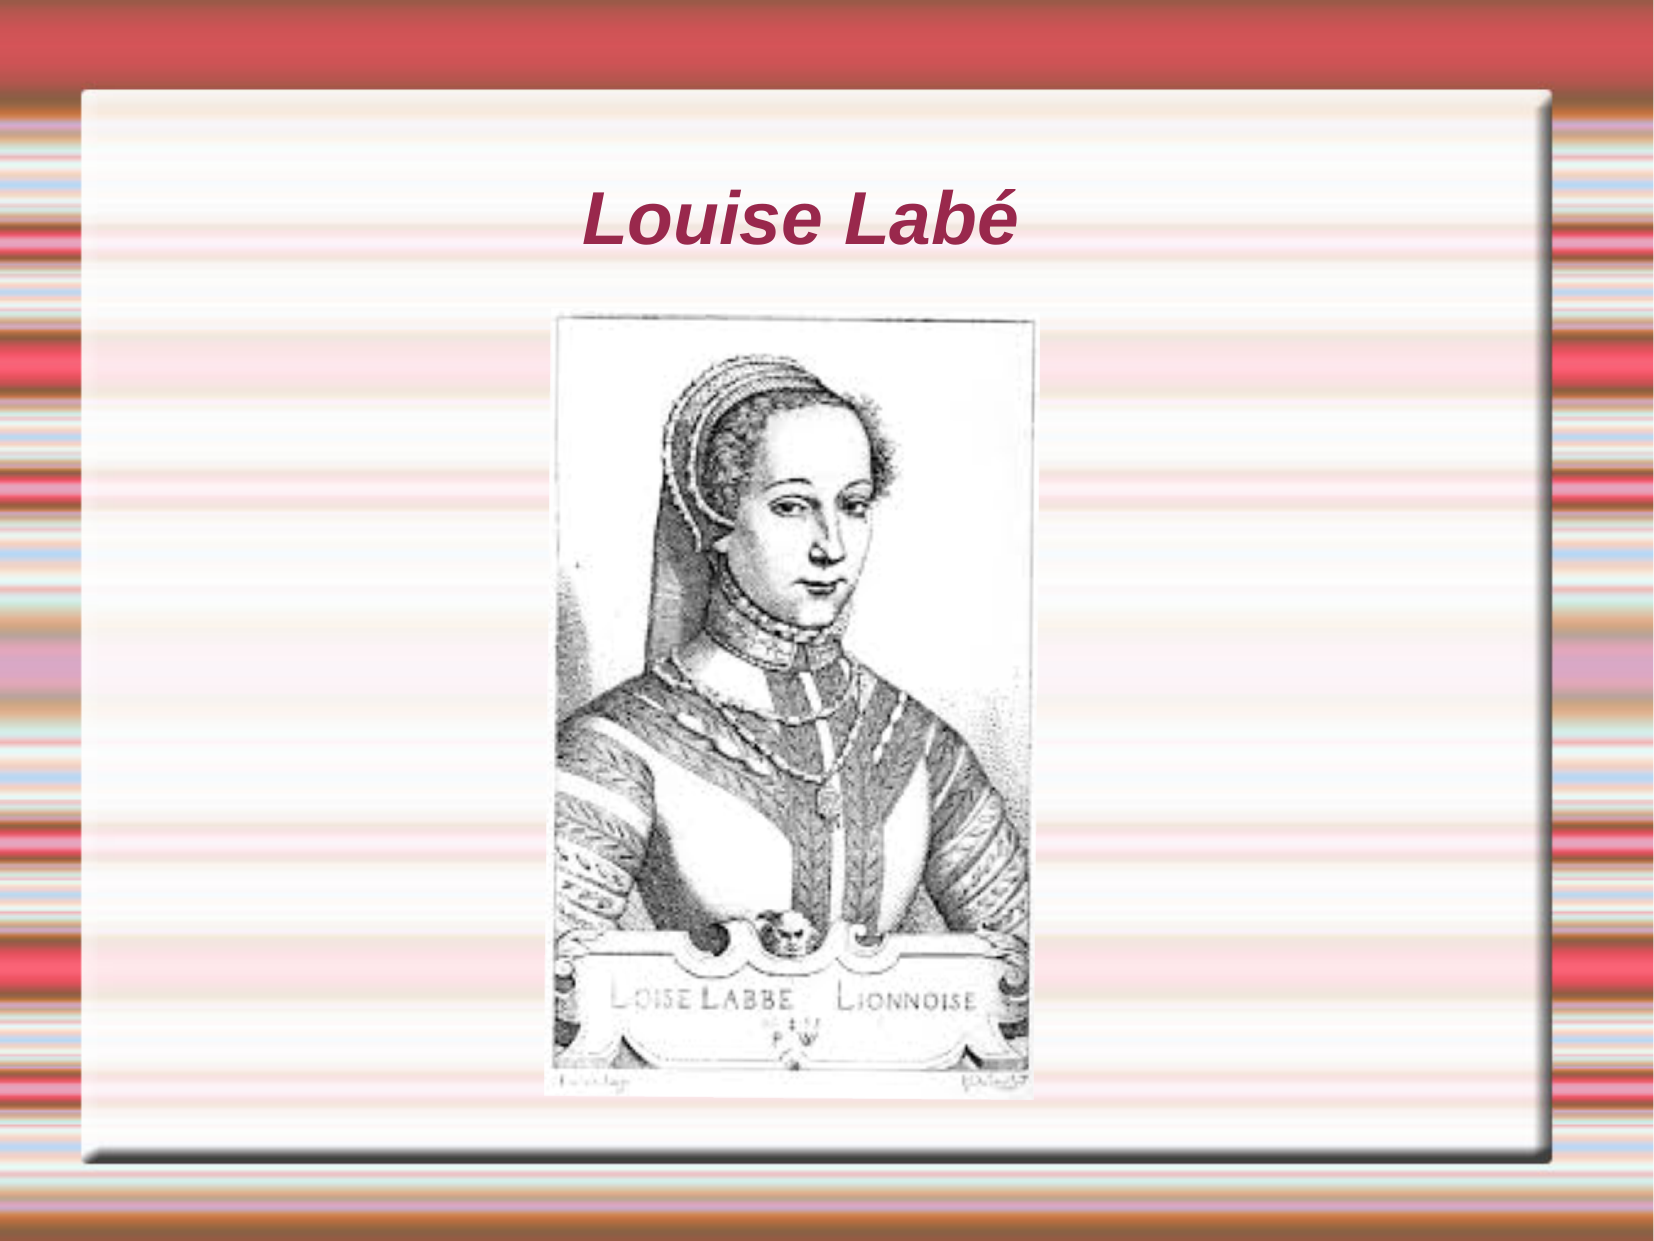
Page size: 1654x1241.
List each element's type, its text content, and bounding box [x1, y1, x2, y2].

picture [0, 0, 1654, 1241]
title Louise Labé [88, 114, 1534, 322]
